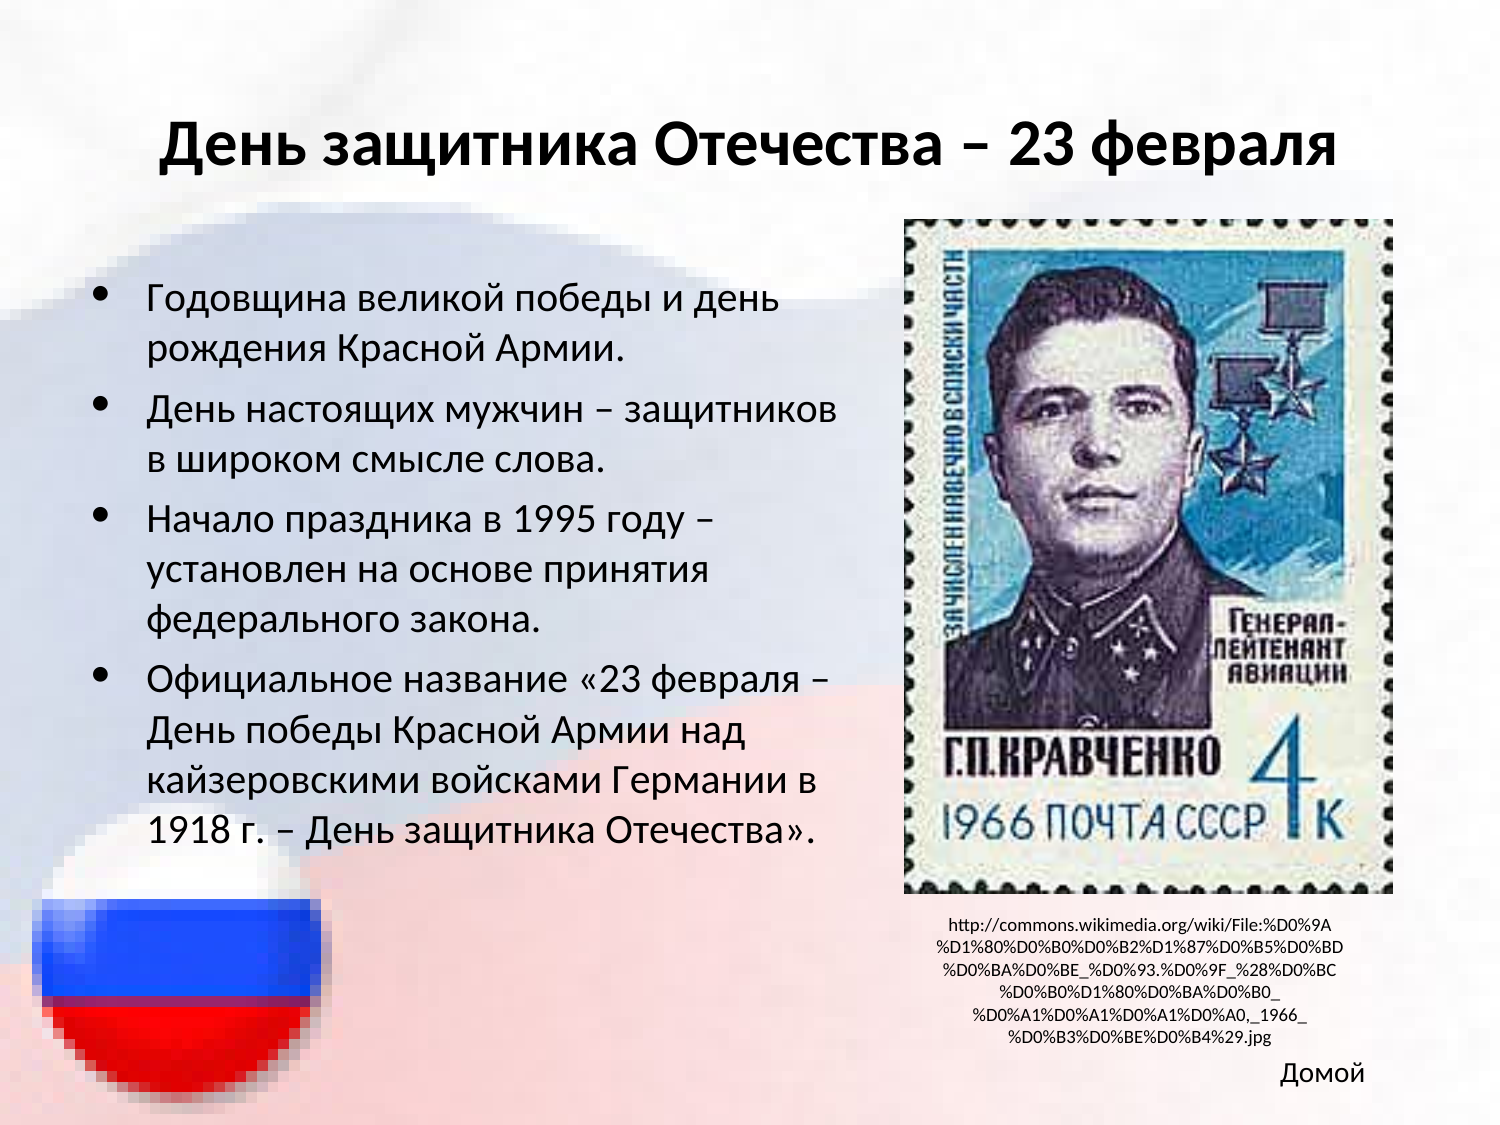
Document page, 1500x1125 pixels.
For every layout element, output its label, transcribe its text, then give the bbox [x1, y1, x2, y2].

title День защитника Отечества – 23 февраля [75, 45, 1426, 233]
list Годовщина великой победы и день рождения Красной Армии. День настоящих мужчин – защитников в широком смысле слова. Начало праздника в 1995 году – установлен на основе принятия федерального закона. Официальное название «23 февраля – День победы Красной Армии над кайзеровскими войсками Германии в 1918 г. – День защитника Отечества». [75, 262, 869, 1006]
text_box [904, 220, 1393, 894]
picture [0, 0, 1500, 1125]
text_box http://commons.wikimedia.org/wiki/File:%D0%9A%D1%80%D0%B0%D0%B2%D1%87%D0%B5%D0%BD%D0%BA%D0%BE_%D0%93.%D0%9F_%28%D0%BC%D0%B0%D1%80%D0%BA%D0%B0_%D0%A1%D0%A1%D0%A1%D0%A0,_1966_%D0%B3%D0%BE%D0%B4%29.jpg [891, 904, 1388, 1056]
text_box Домой [1226, 1050, 1420, 1090]
